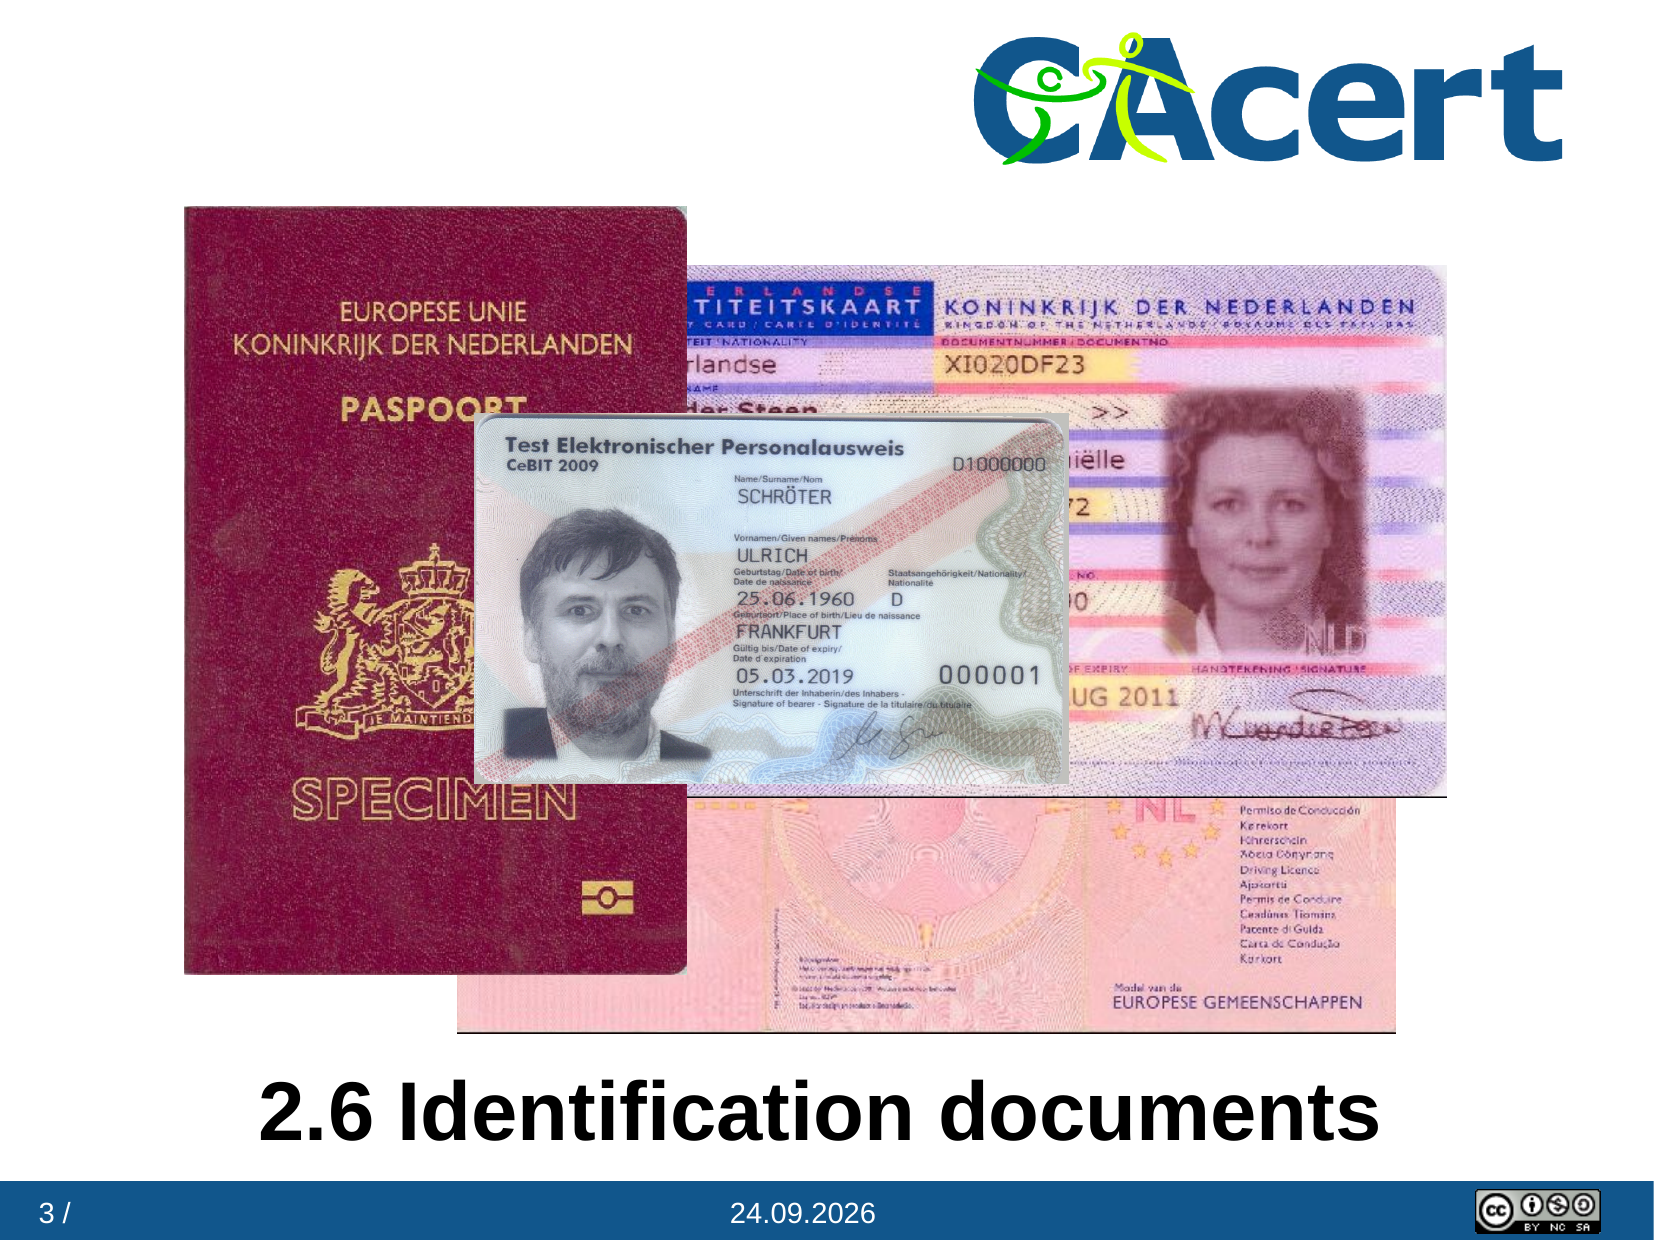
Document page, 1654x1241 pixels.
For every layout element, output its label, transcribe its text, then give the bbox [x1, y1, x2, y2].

picture [1475, 1189, 1601, 1234]
title 2.6 Identification documents [76, 1057, 1565, 1158]
picture [972, 30, 1564, 166]
picture [184, 206, 1447, 1034]
